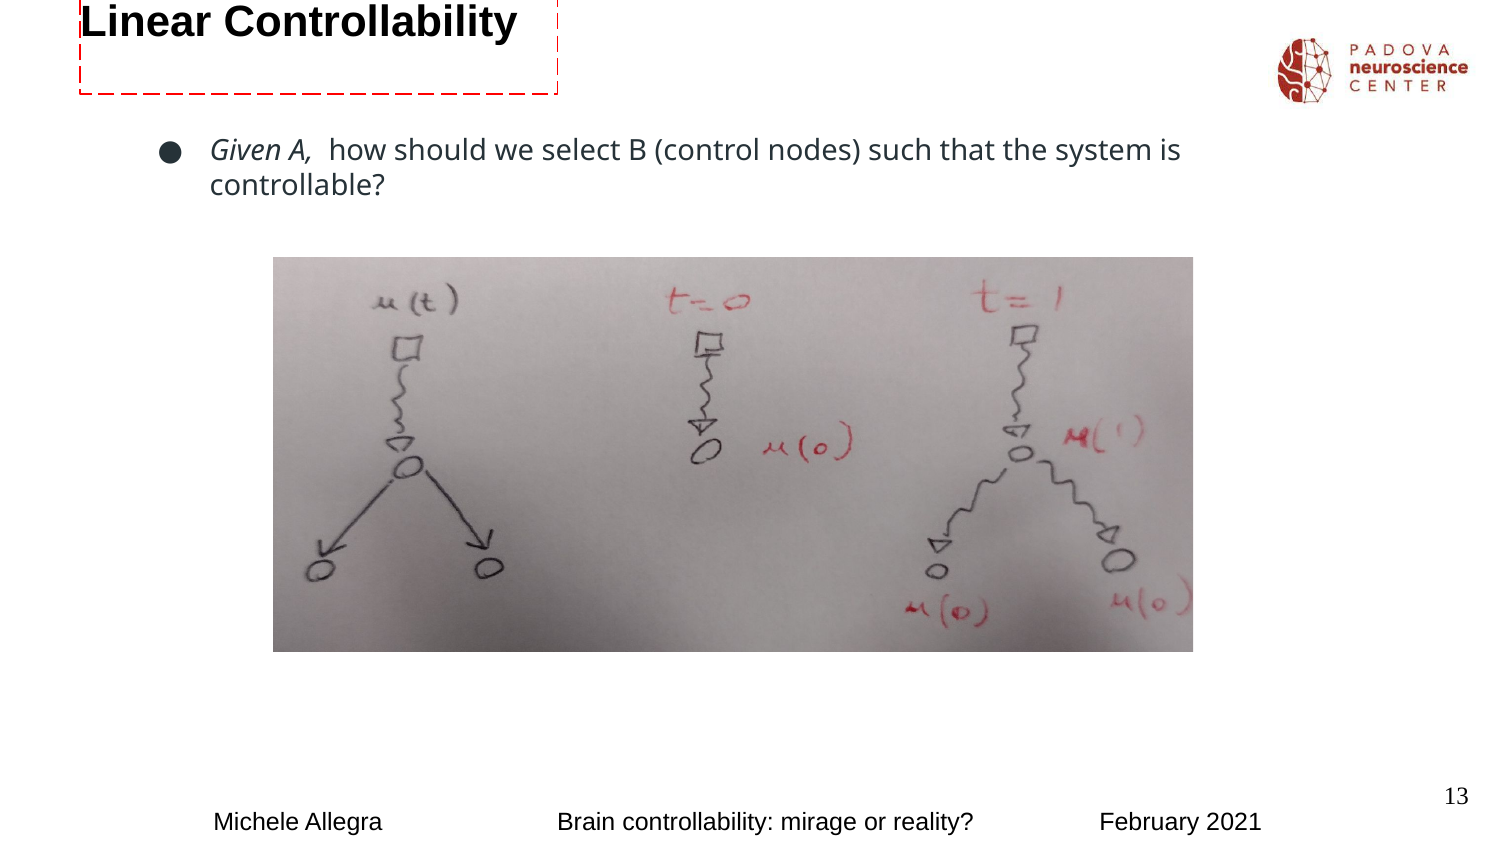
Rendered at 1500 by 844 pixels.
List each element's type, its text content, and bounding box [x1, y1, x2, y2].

slide_number <number> [1378, 779, 1469, 844]
text_box Michele Allegra Brain controllability: mirage or reality? February 2021 [64, 794, 1415, 844]
title Linear Controllability [80, 0, 558, 95]
picture [1268, 10, 1476, 123]
picture [273, 256, 1194, 652]
text_box Given A, how should we select B (control nodes) such that the system is controllable? [119, 81, 1252, 400]
